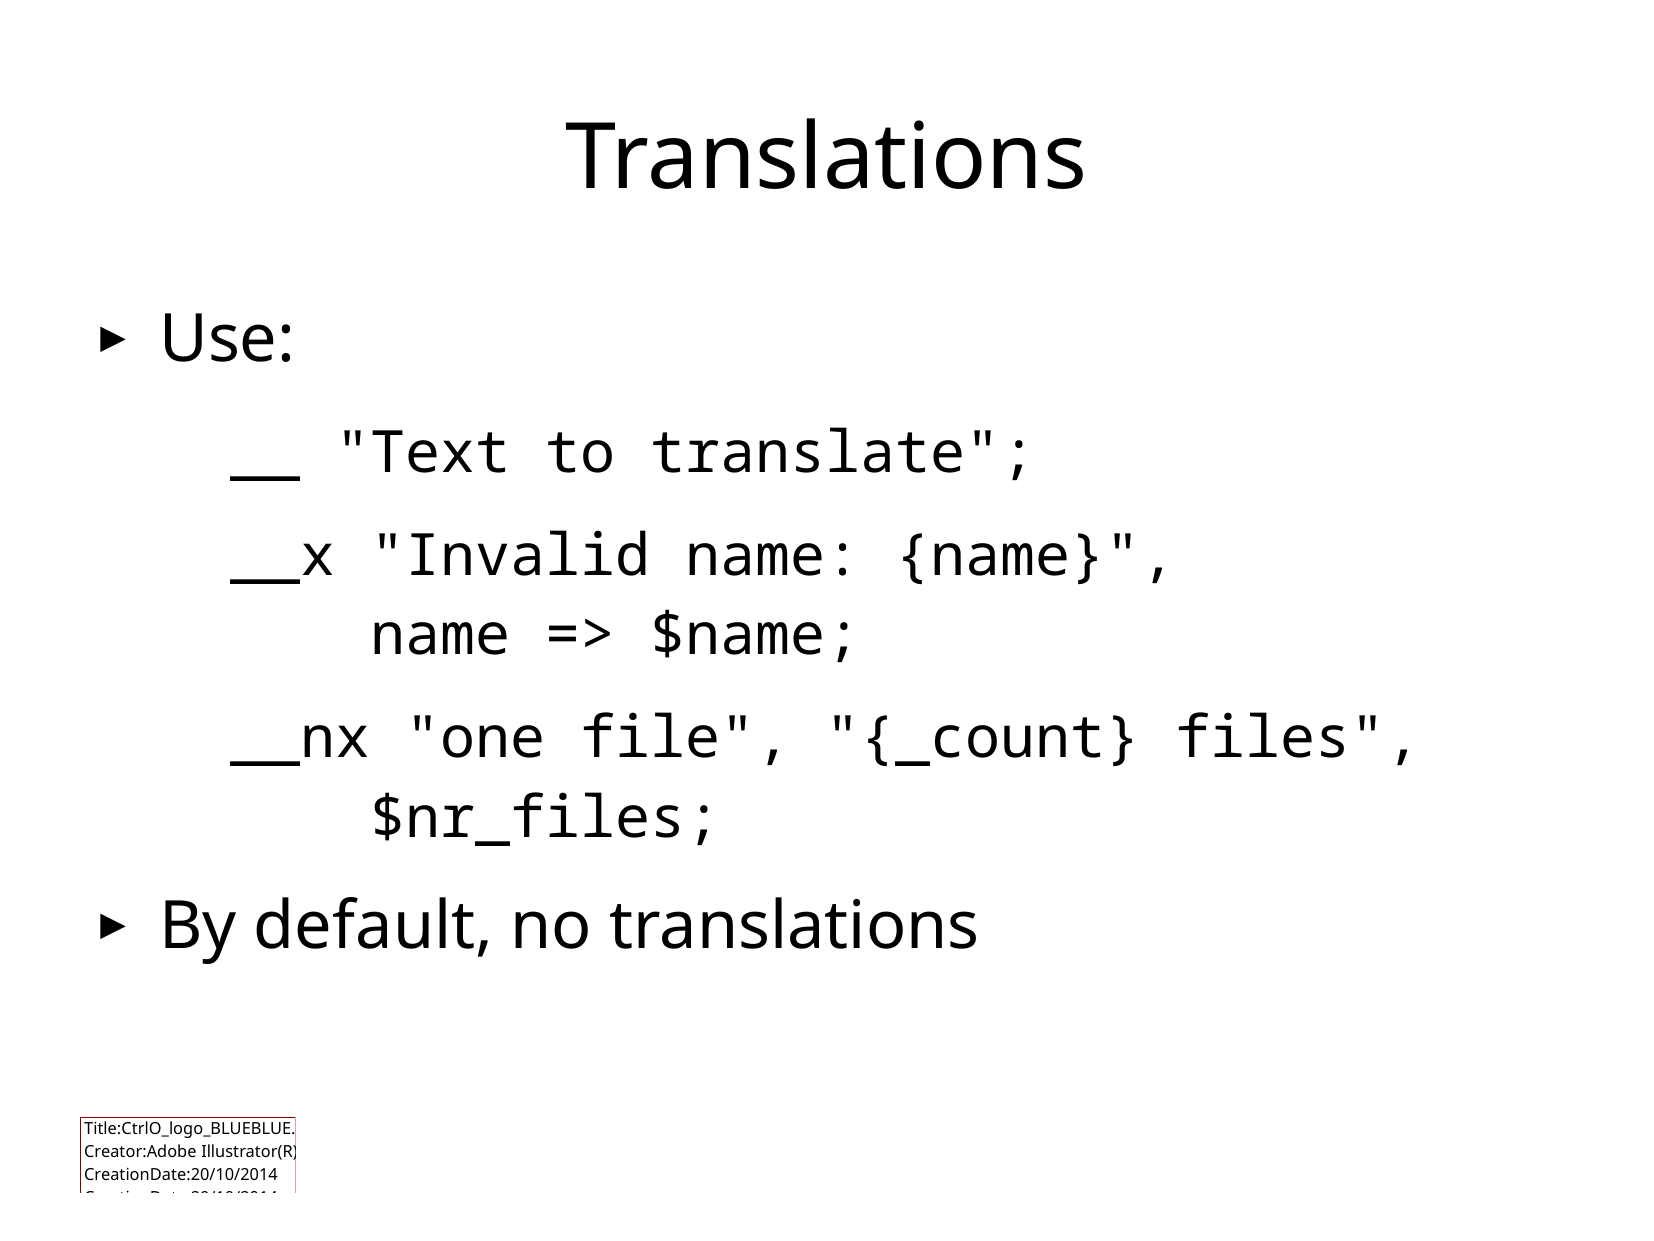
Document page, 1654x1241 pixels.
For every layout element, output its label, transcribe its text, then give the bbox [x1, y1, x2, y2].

title Translations [82, 49, 1571, 257]
list Use: __ "Text to translate"; __x "Invalid name: {name}", name => $name; __nx "one file", "{_count} files", $nr_files; By default, no translations [82, 290, 1571, 1010]
